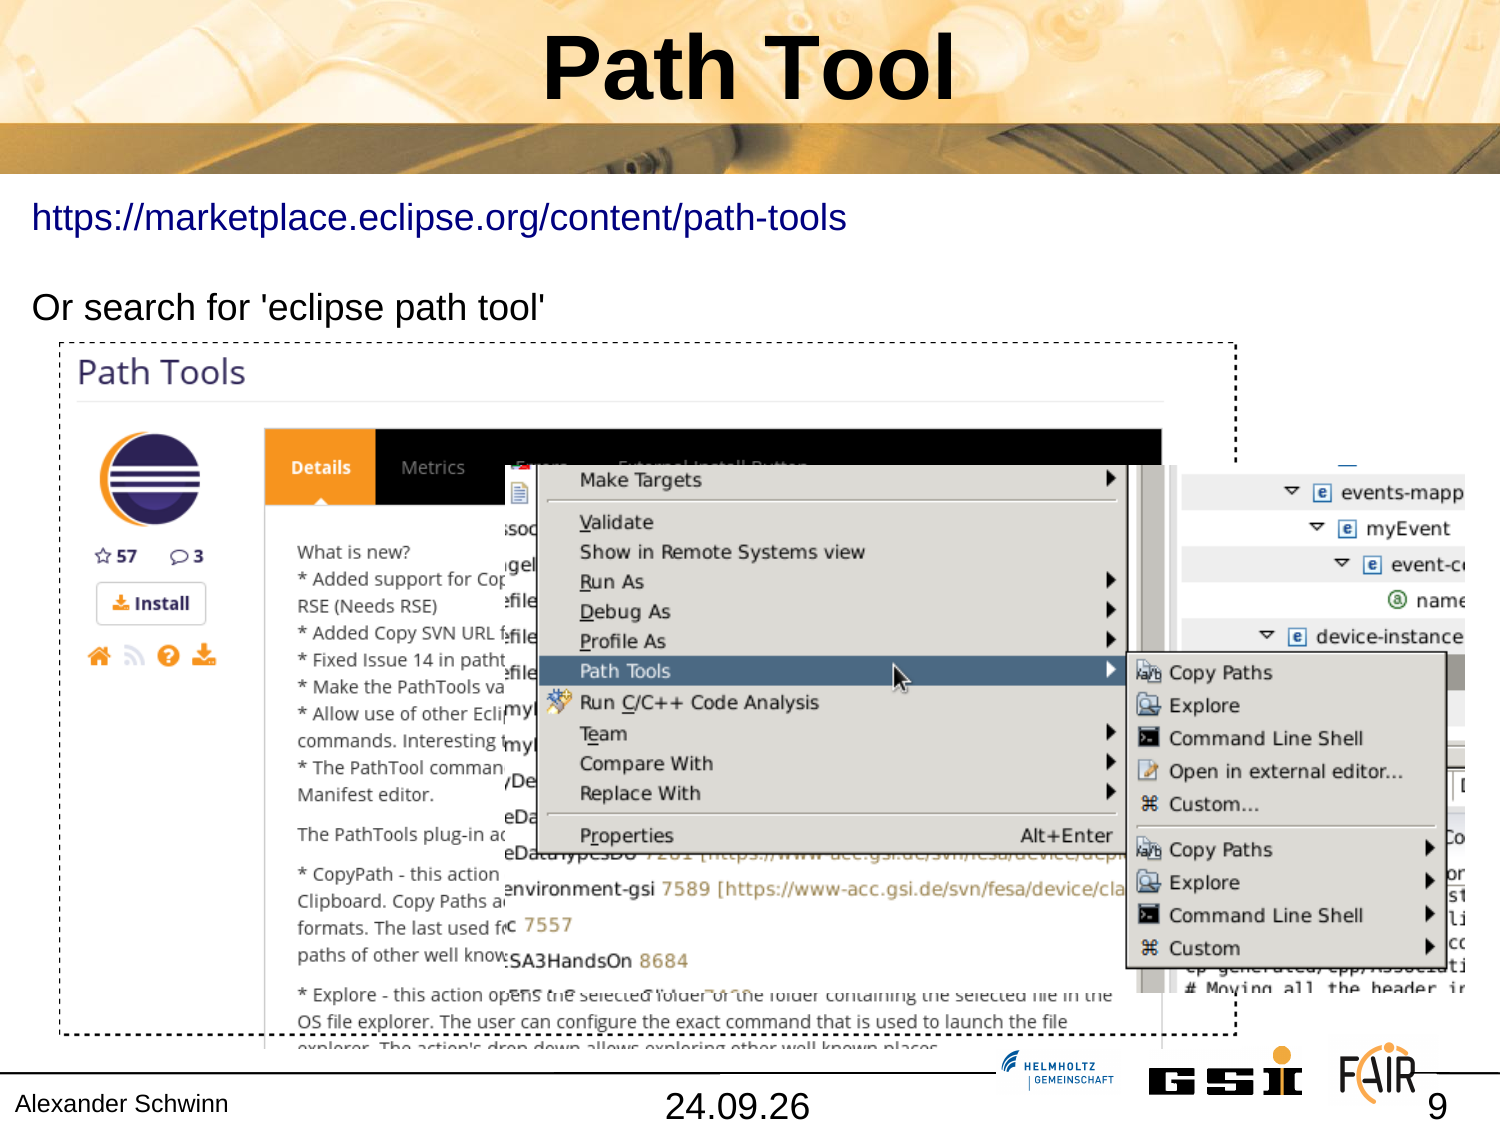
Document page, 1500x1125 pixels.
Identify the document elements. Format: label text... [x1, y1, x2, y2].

picture [59, 342, 1465, 1095]
text_box https://marketplace.eclipse.org/content/path-tools Or search for 'eclipse path tool' [16, 185, 863, 426]
picture [0, 126, 1500, 175]
picture [1328, 1034, 1439, 1106]
title Path Tool [0, 0, 1500, 126]
picture [1432, 1096, 1439, 1106]
